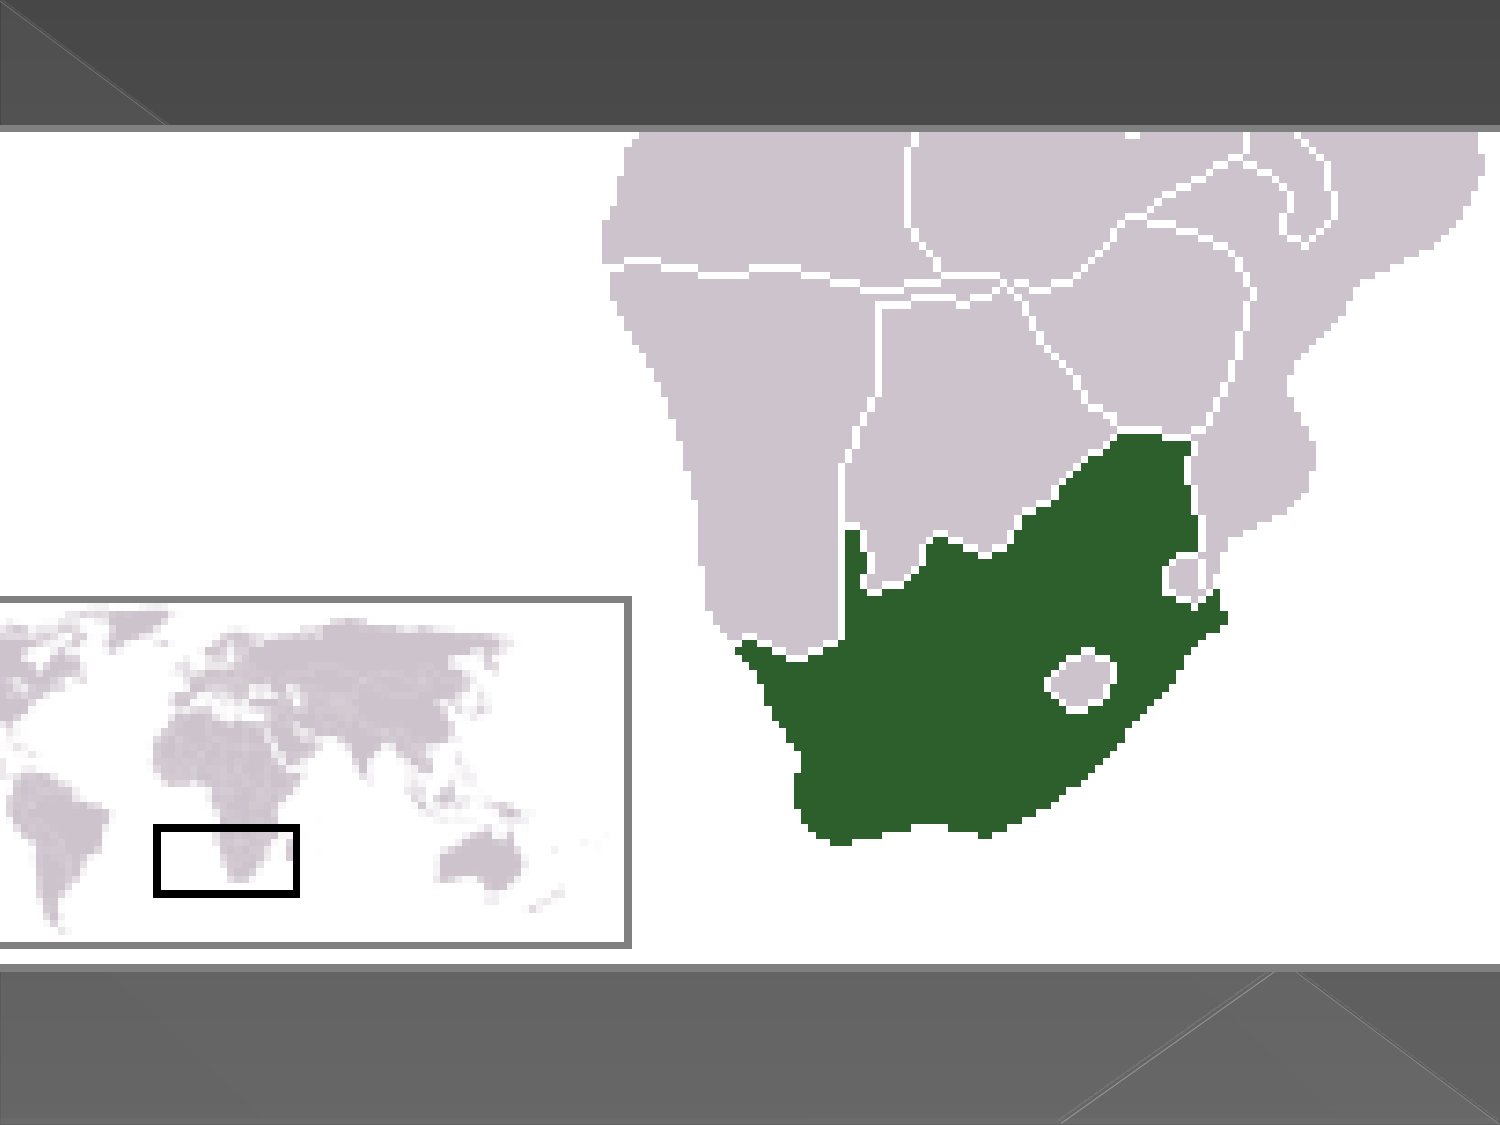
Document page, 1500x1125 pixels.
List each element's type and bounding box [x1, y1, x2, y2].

picture [0, 125, 1500, 972]
